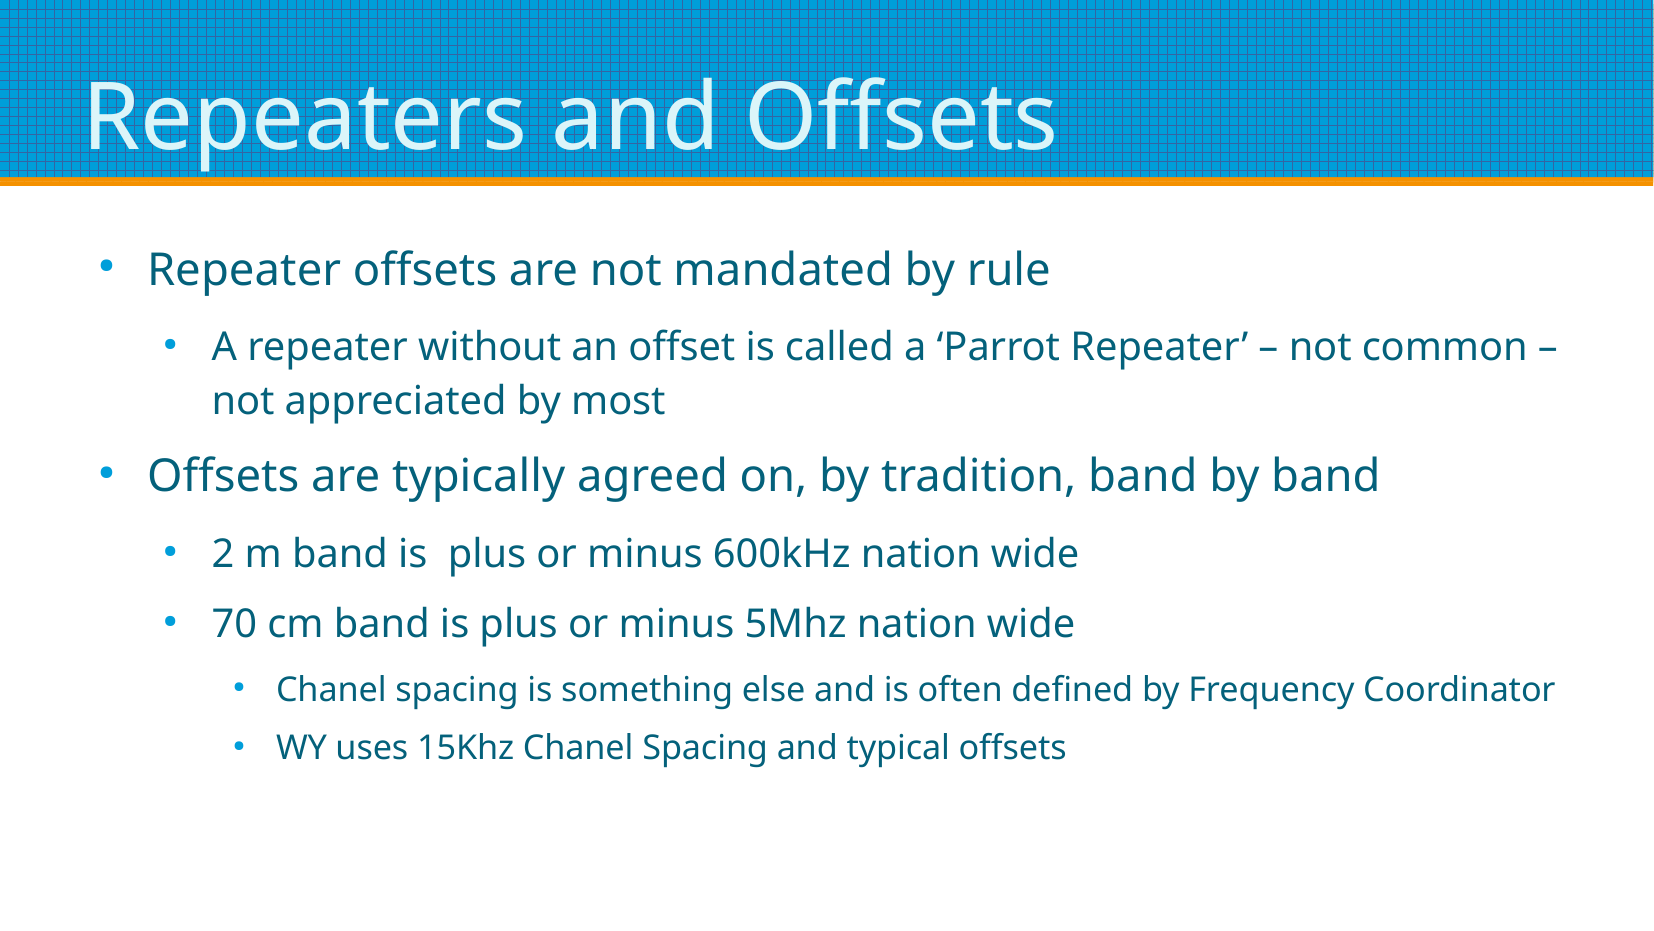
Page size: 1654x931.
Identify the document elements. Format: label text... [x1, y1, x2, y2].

title Repeaters and Offsets [82, 14, 1571, 178]
list Repeater offsets are not mandated by rule A repeater without an offset is called a ‘Parrot Repeater’ – not common – not appreciated by most Offsets are typically agreed on, by tradition, band by band 2 m band is plus or minus 600kHz nation wide 70 cm band is plus or minus 5Mhz nation wide Chanel spacing is something else and is often defined by Frequency Coordinator WY uses 15Khz Chanel Spacing and typical offsets [82, 236, 1571, 813]
